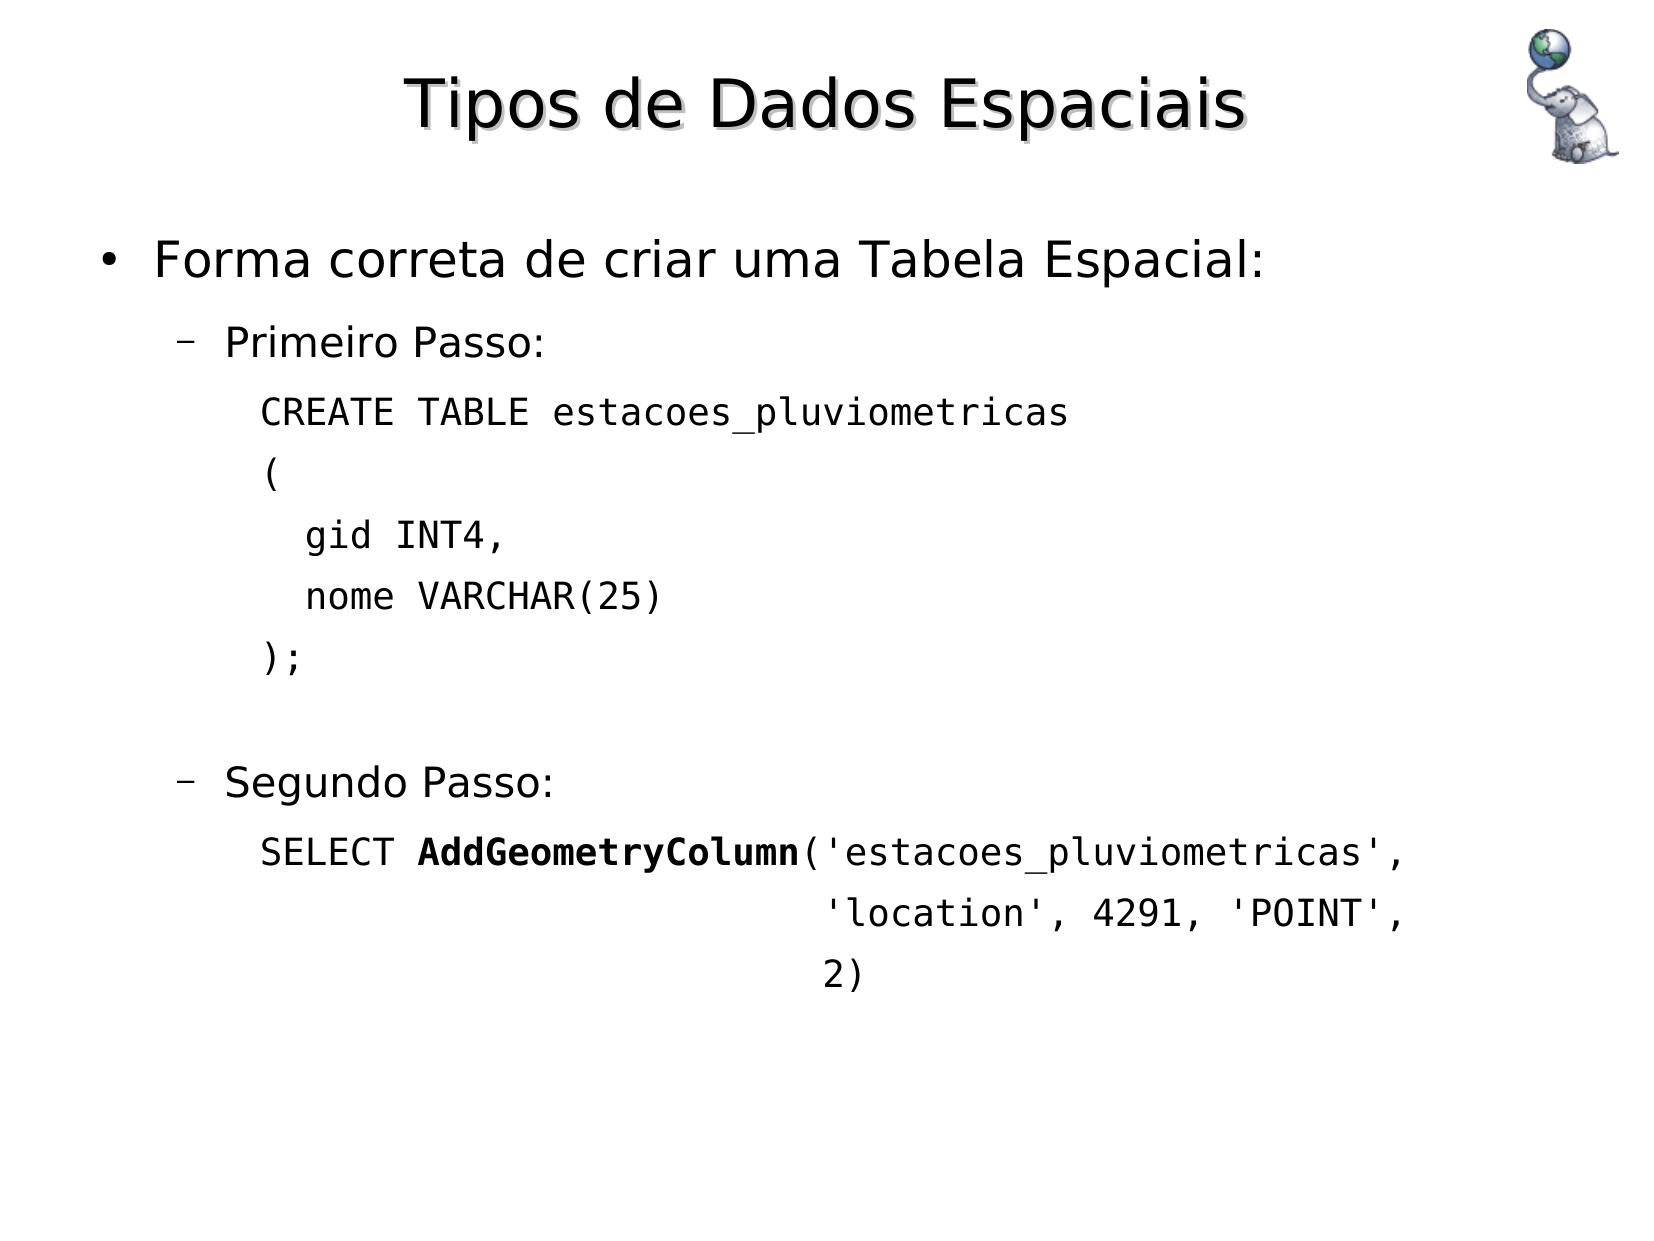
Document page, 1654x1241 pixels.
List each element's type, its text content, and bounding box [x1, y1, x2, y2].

title Tipos de Dados Espaciais [59, 25, 1595, 184]
list Forma correta de criar uma Tabela Espacial: Primeiro Passo: CREATE TABLE estacoes_pluviometricas ( gid INT4, nome VARCHAR(25) ); Segundo Passo: SELECT AddGeometryColumn('estacoes_pluviometricas', 'location', 4291, 'POINT', 2) [82, 231, 1571, 1035]
picture [1527, 29, 1619, 164]
